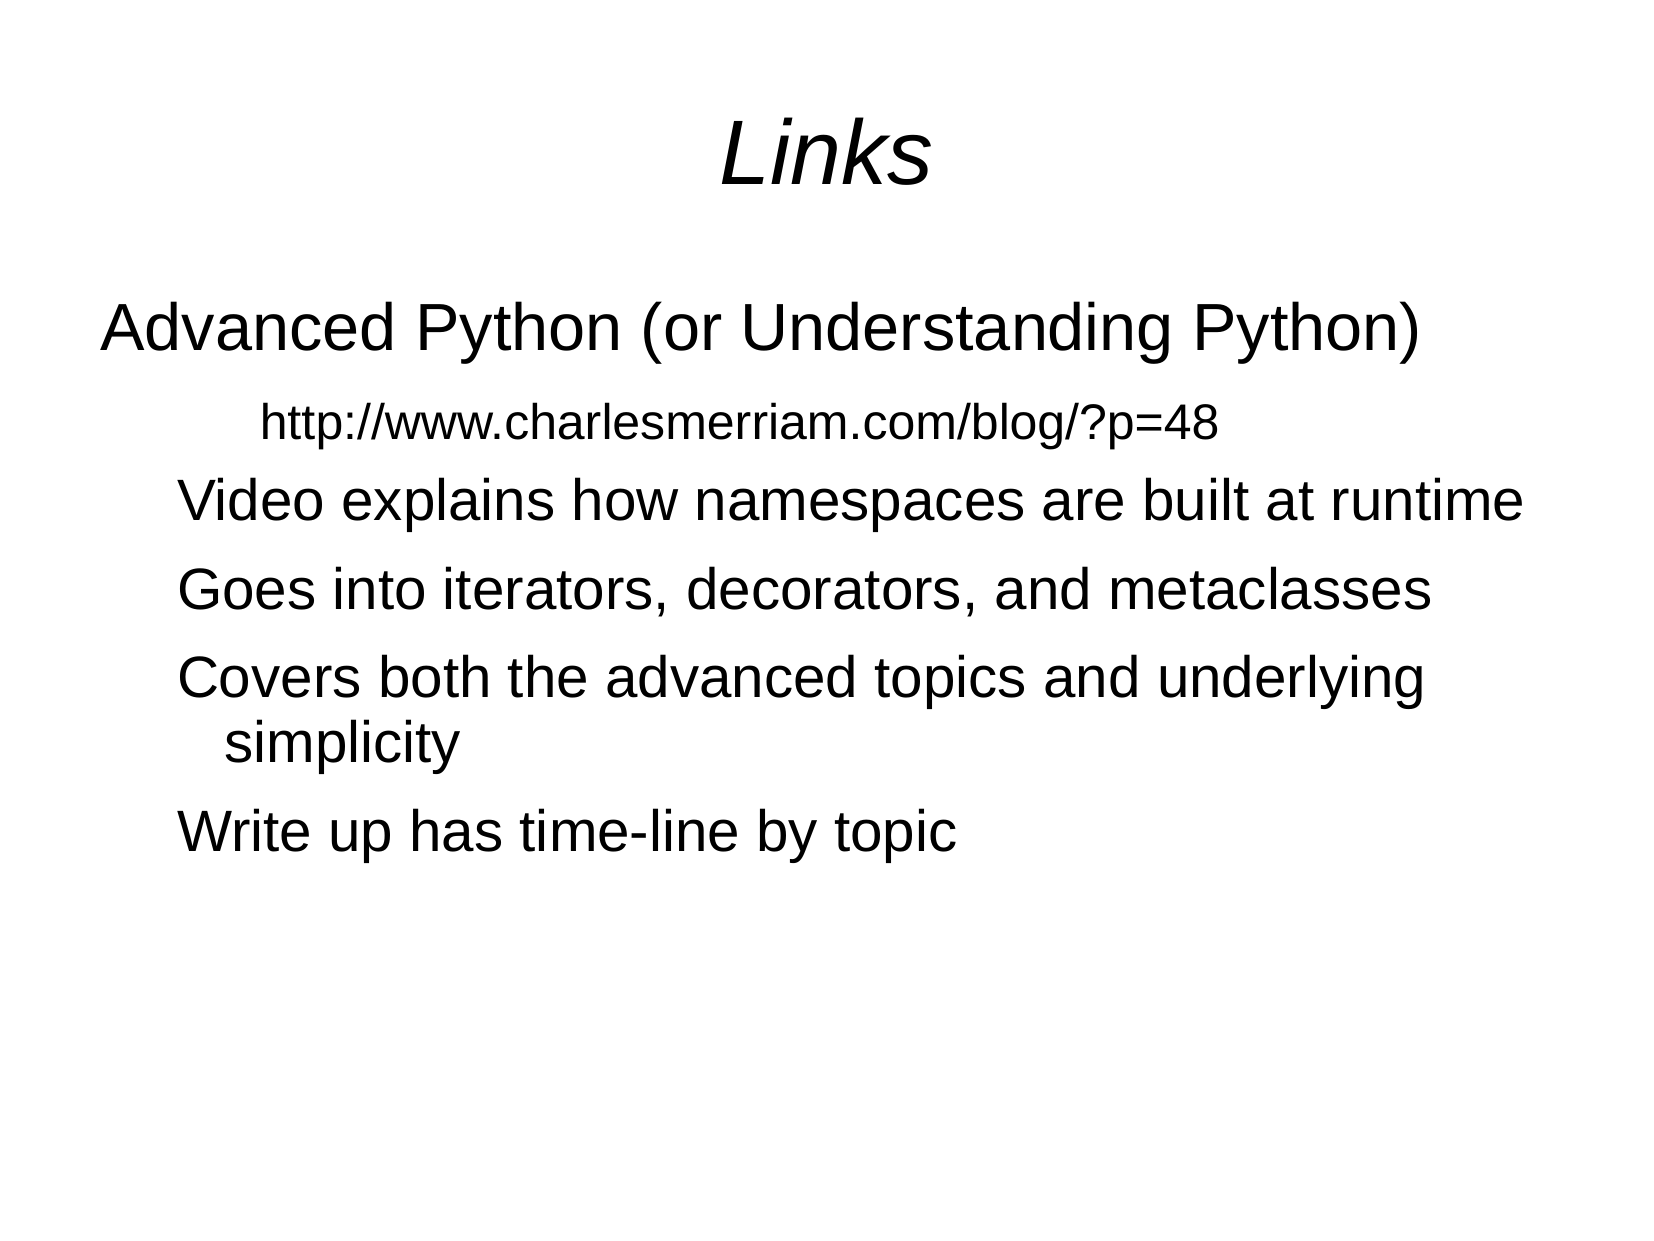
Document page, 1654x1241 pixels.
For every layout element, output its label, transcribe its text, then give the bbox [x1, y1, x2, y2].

list Advanced Python (or Understanding Python) http://www.charlesmerriam.com/blog/?p=48 Video explains how namespaces are built at runtime Goes into iterators, decorators, and metaclasses Covers both the advanced topics and underlying simplicity Write up has time-line by topic [82, 290, 1571, 1101]
title Links [82, 56, 1571, 250]
